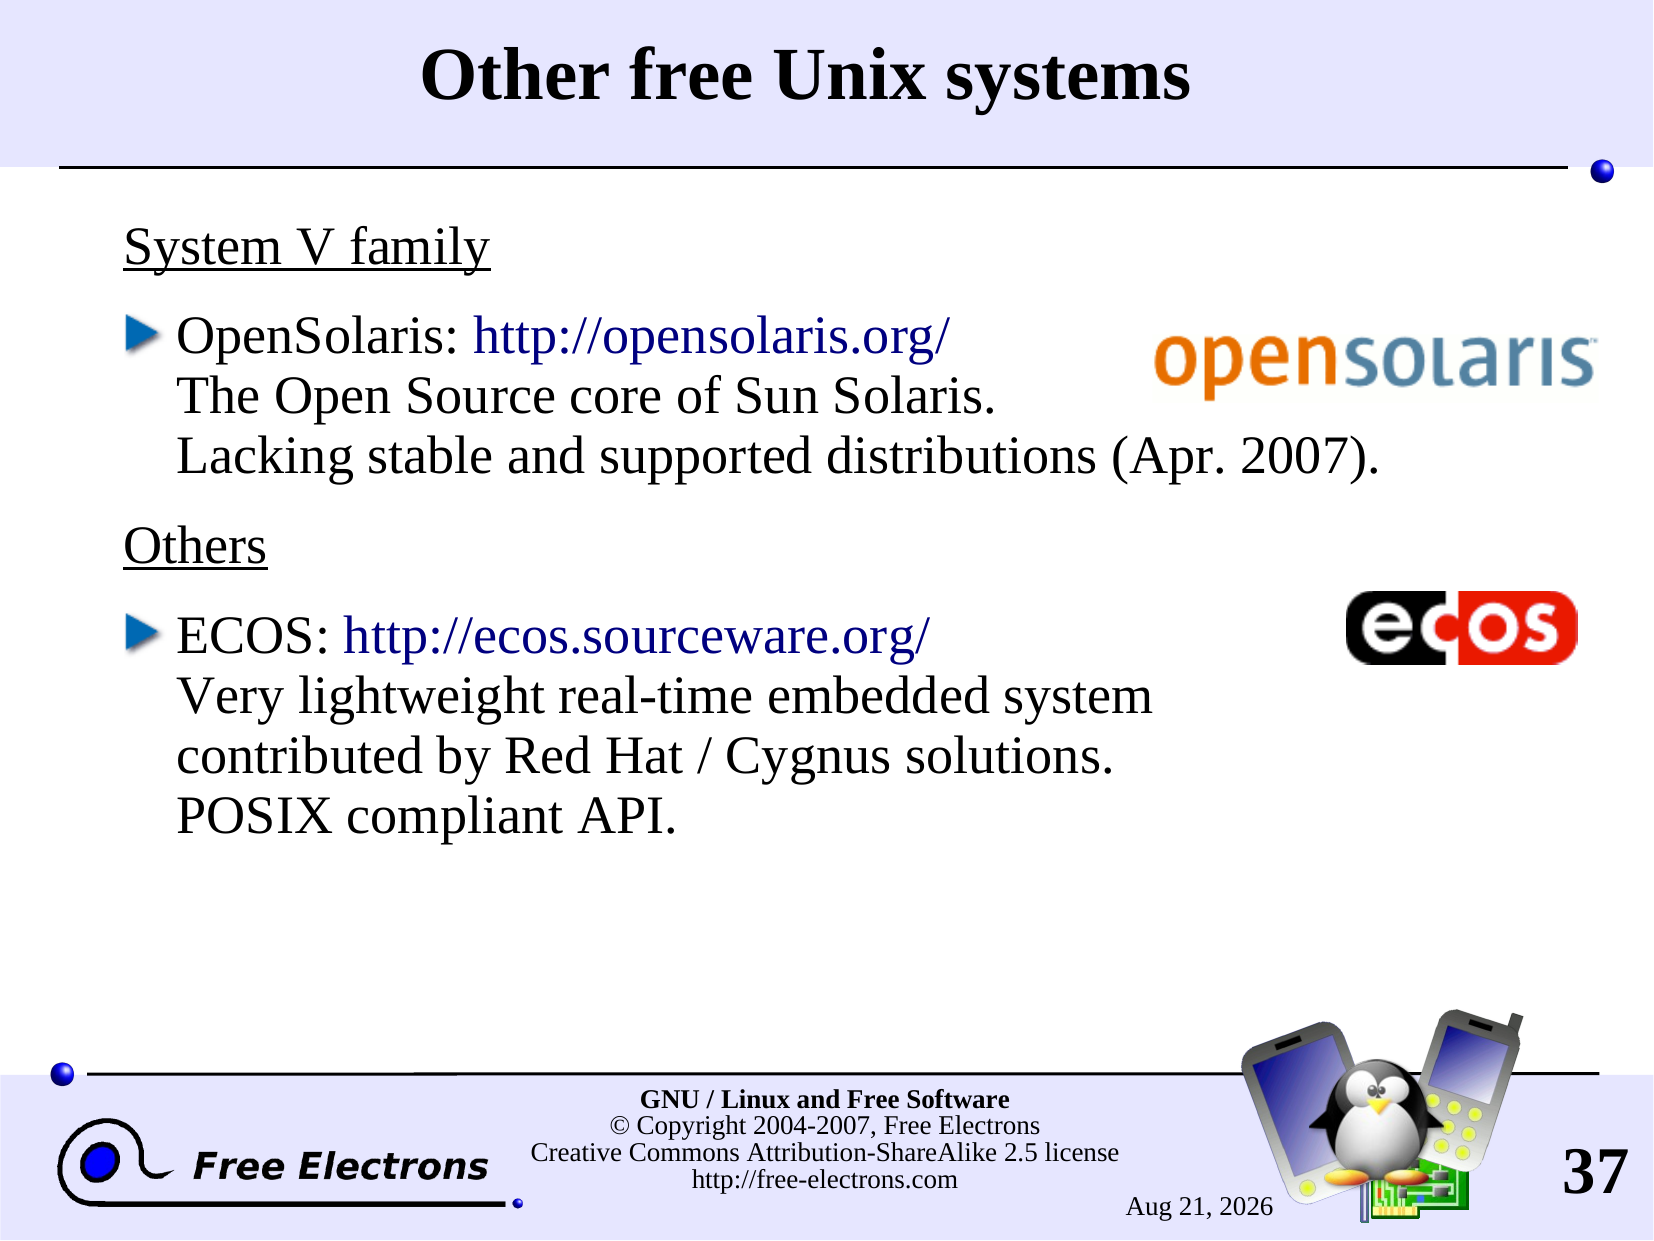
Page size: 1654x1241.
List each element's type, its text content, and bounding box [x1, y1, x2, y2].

picture [1231, 1007, 1538, 1241]
picture [50, 1107, 527, 1216]
list System V family OpenSolaris: http://opensolaris.org/ The Open Source core of Sun Solaris. Lacking stable and supported distributions (Apr. 2007). Others ECOS: http://ecos.sourceware.org/ Very lightweight real-time embedded system contributed by Red Hat / Cygnus solutions. POSIX compliant API. [105, 216, 1518, 1066]
picture [1346, 591, 1578, 665]
title Other free Unix systems [60, 25, 1551, 124]
picture [1148, 328, 1604, 403]
